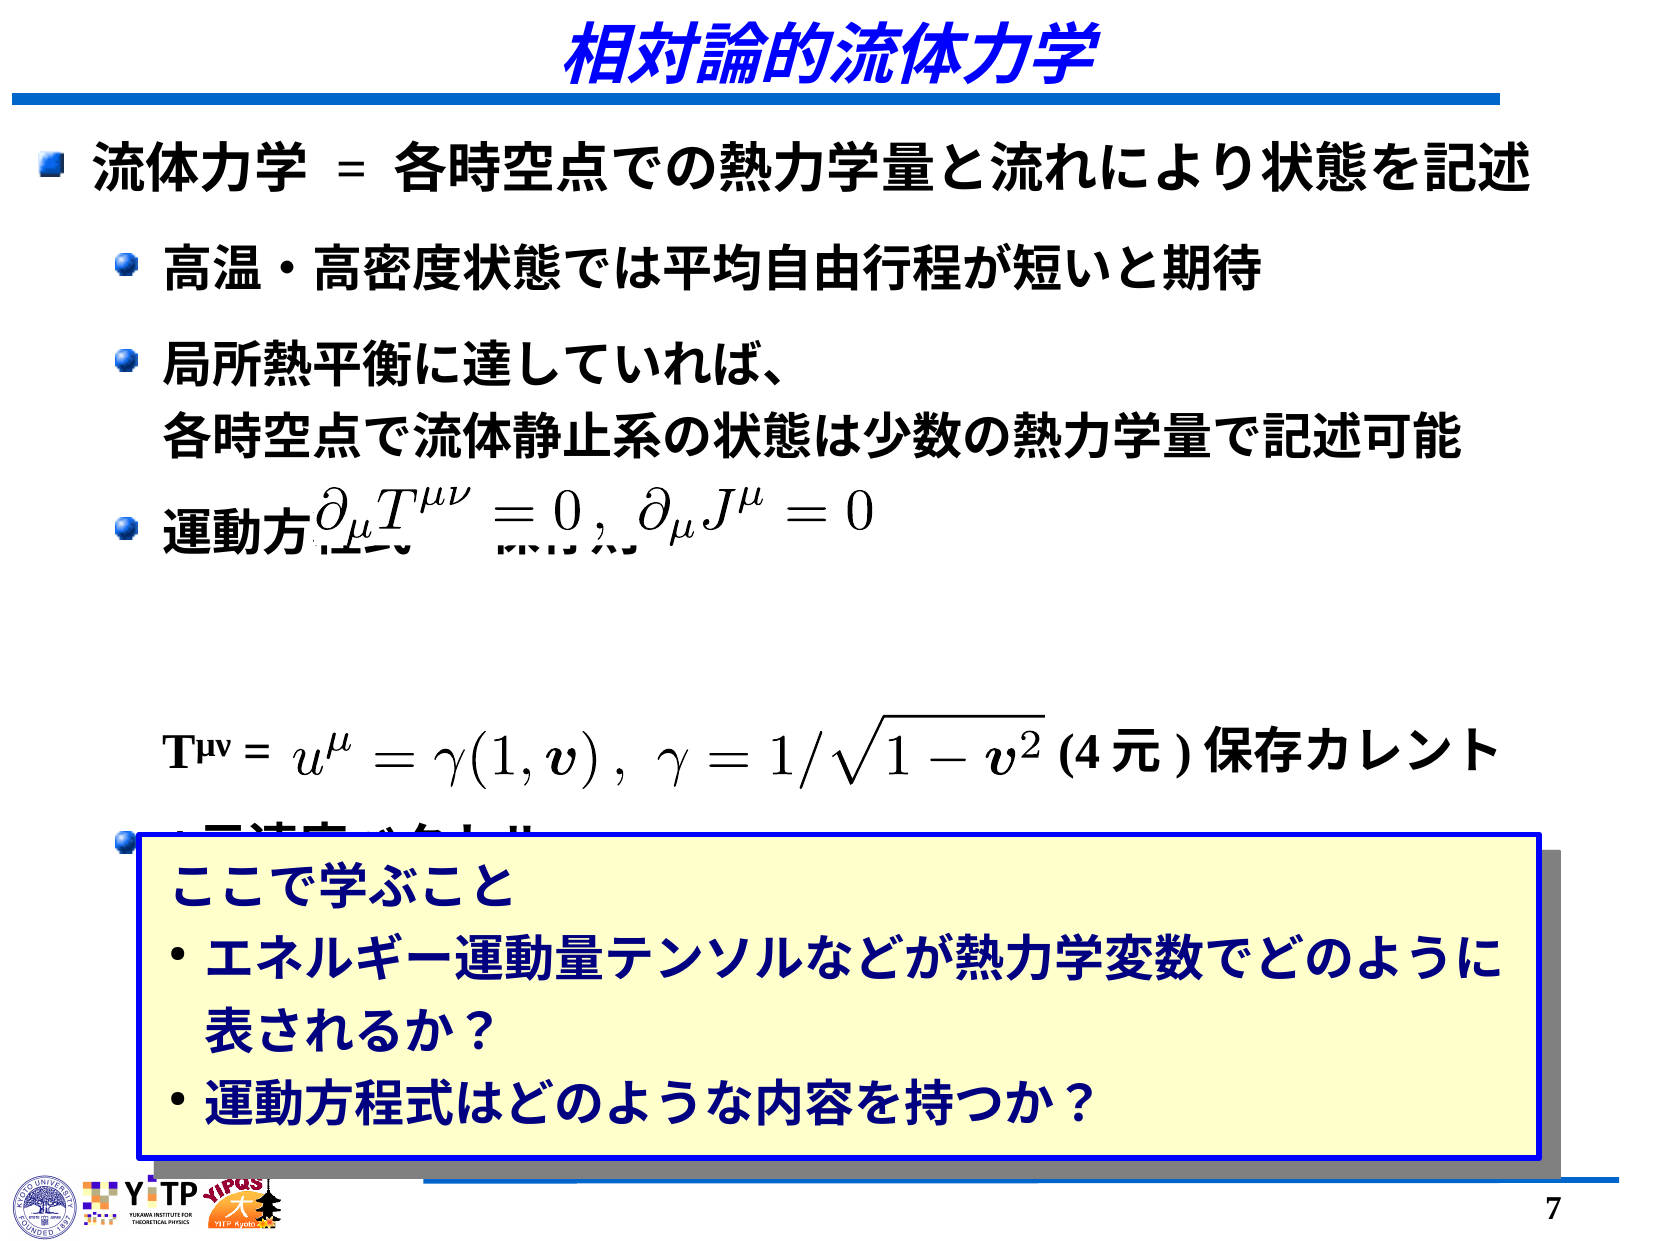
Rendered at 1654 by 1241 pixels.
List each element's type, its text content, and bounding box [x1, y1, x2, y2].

picture [11, 1171, 281, 1241]
text_box ここで学ぶこと エネルギー運動量テンソルなどが熱力学変数でどのように表されるか？ 運動方程式はどのような内容を持つか？ [139, 834, 1540, 1159]
text_box [291, 714, 1045, 790]
text_box [314, 486, 875, 547]
title 相対論的流体力学 [0, 0, 1654, 99]
list 流体力学 = 各時空点での熱力学量と流れにより状態を記述 高温・高密度状態では平均自由行程が短いと期待 局所熱平衡に達していれば、 各時空点で流体静止系の状態は少数の熱力学量で記述可能 運動方程式 = 保存則 Tμν = エネルギー運動量テンソル、Jμ = (4元)保存カレント 4元速度ベクトル [20, 124, 1621, 1137]
